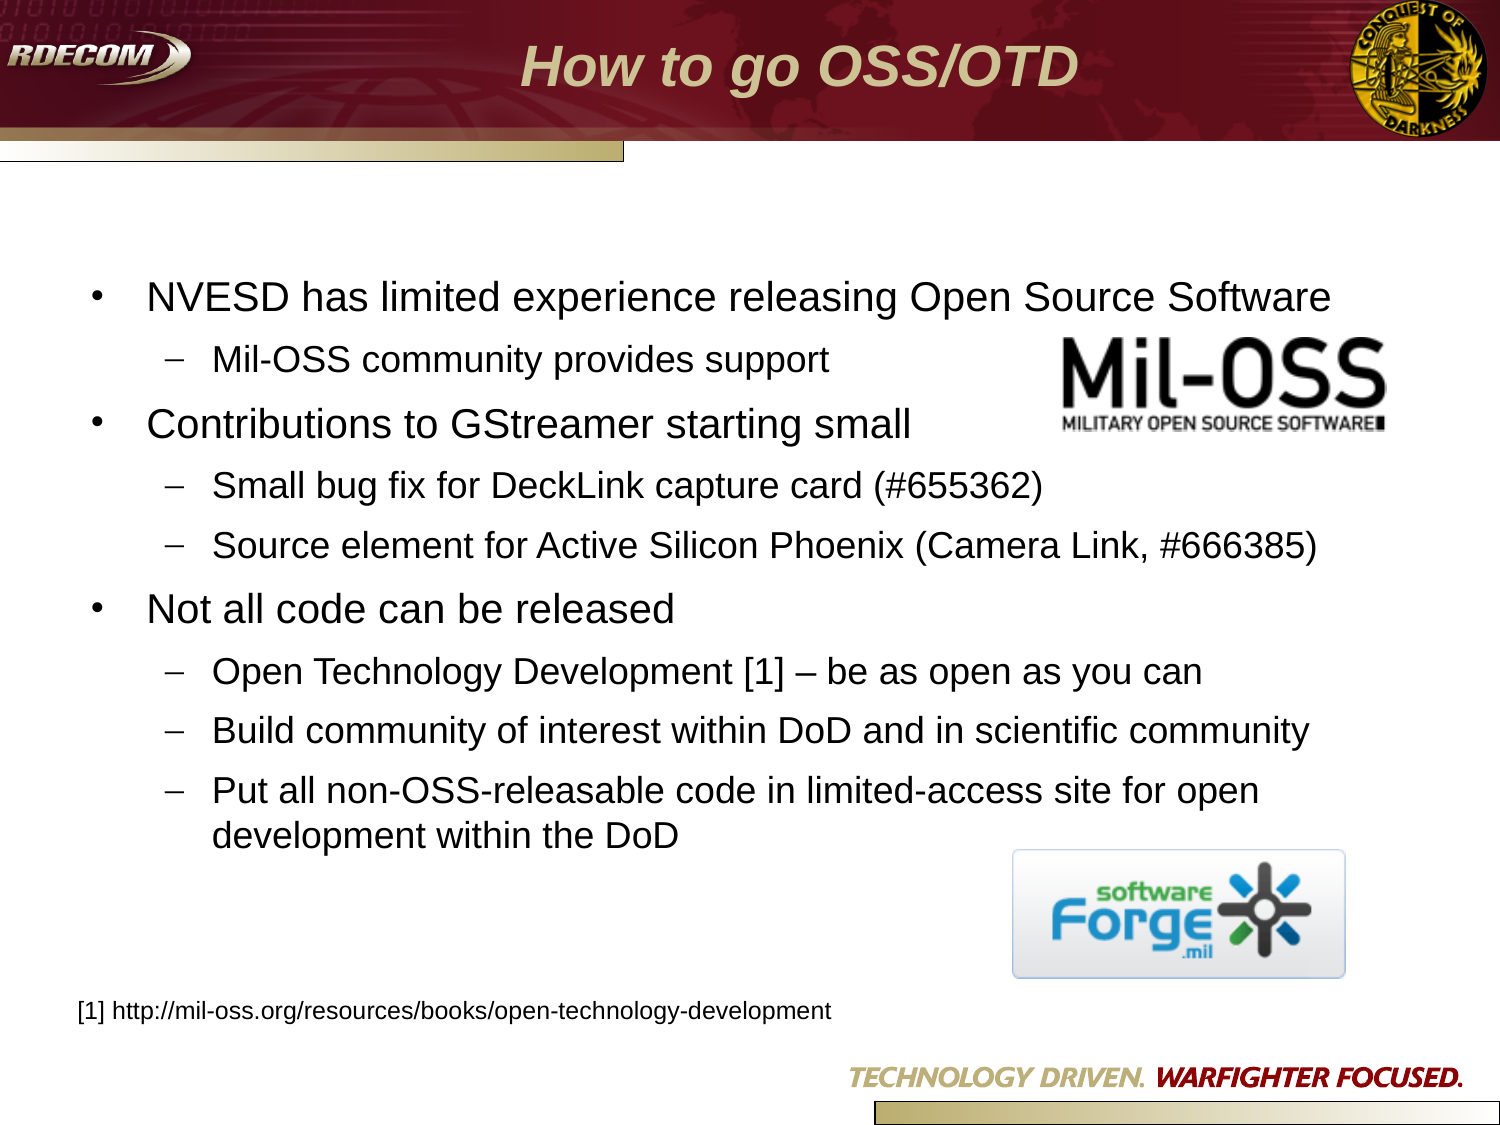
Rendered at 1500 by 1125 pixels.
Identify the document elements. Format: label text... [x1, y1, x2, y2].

list NVESD has limited experience releasing Open Source Software Mil-OSS community provides support Contributions to GStreamer starting small Small bug fix for DeckLink capture card (#655362) Source element for Active Silicon Phoenix (Camera Link, #666385) Not all code can be released Open Technology Development [1] – be as open as you can Build community of interest within DoD and in scientific community Put all non-OSS-releasable code in limited-access site for open development within the DoD [75, 262, 1425, 1005]
picture [0, 0, 1500, 141]
picture [1062, 337, 1387, 432]
picture [1012, 849, 1346, 979]
text_box [1] http://mil-oss.org/resources/books/open-technology-development [62, 987, 850, 1033]
title How to go OSS/OTD [262, 0, 1338, 138]
